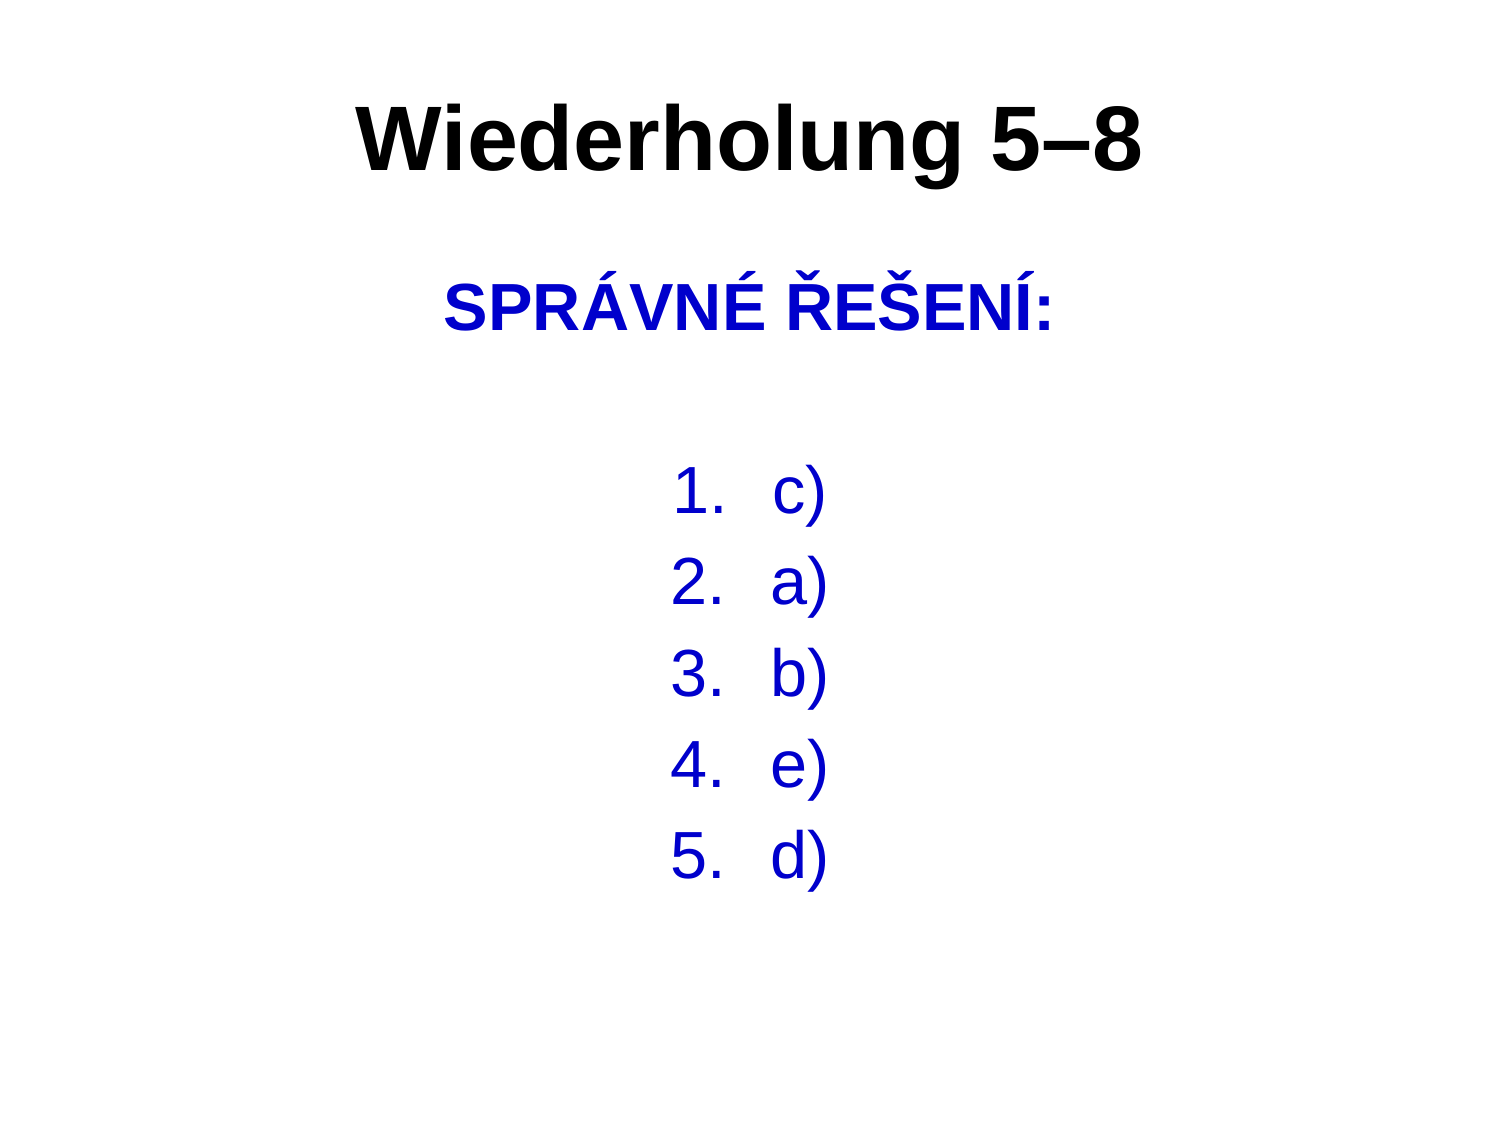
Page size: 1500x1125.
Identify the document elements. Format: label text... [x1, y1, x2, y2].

title Wiederholung 5–8 [75, 45, 1426, 233]
list SPRÁVNÉ ŘEŠENÍ: c) a) b) e) d) [75, 262, 1426, 1006]
